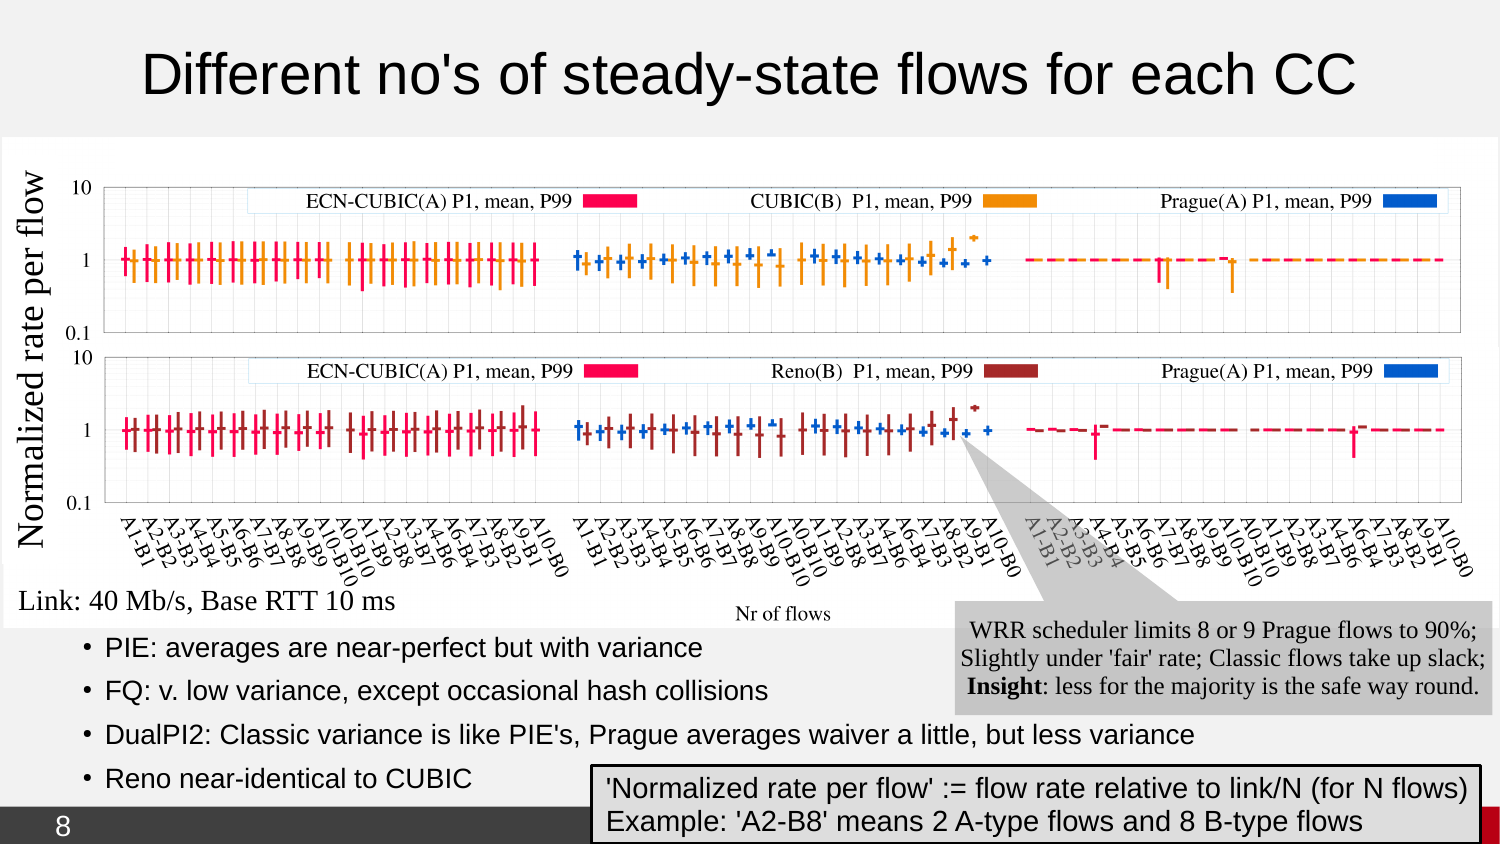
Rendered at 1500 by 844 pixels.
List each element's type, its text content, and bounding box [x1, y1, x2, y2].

text_box WRR scheduler limits 8 or 9 Prague flows to 90%; Slightly under 'fair' rate; Classic flows take up slack; Insight: less for the majority is the safe way round. [954, 435, 1493, 716]
picture [2, 137, 1499, 628]
text_box Link: 40 Mb/s, Base RTT 10 ms [3, 577, 411, 625]
title Different no's of steady-state flows for each CC [75, 4, 1425, 145]
text_box Normalized rate per flow [2, 155, 59, 564]
text_box 'Normalized rate per flow' := flow rate relative to link/N (for N flows) Example: 'A2-B8' means 2 A-type flows and 8 B-type flows [591, 765, 1481, 844]
list PIE: averages are near-perfect but with variance FQ: v. low variance, except occasional hash collisions DualPI2: Classic variance is like PIE's, Prague averages waiver a little, but less variance Reno near-identical to CUBIC [75, 631, 1425, 796]
